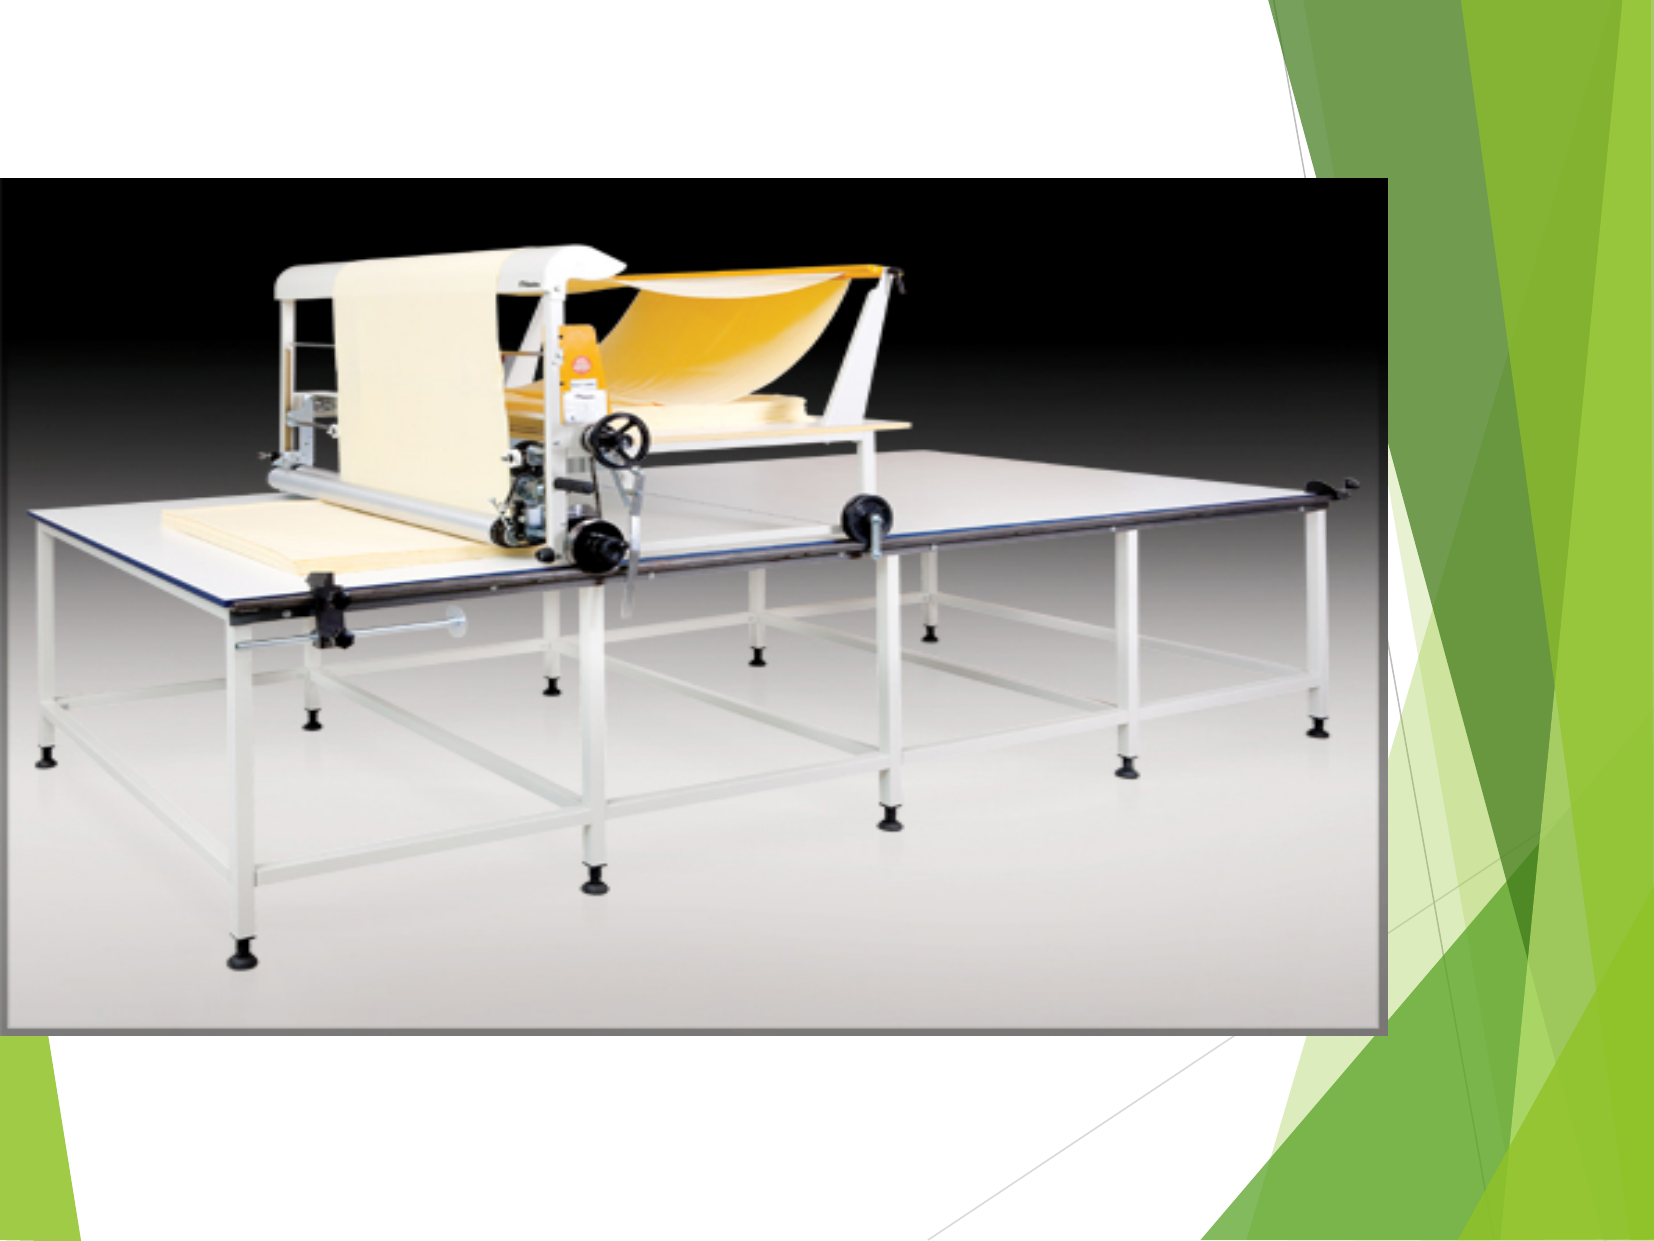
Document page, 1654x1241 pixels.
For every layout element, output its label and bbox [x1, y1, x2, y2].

picture [0, 178, 1388, 1036]
